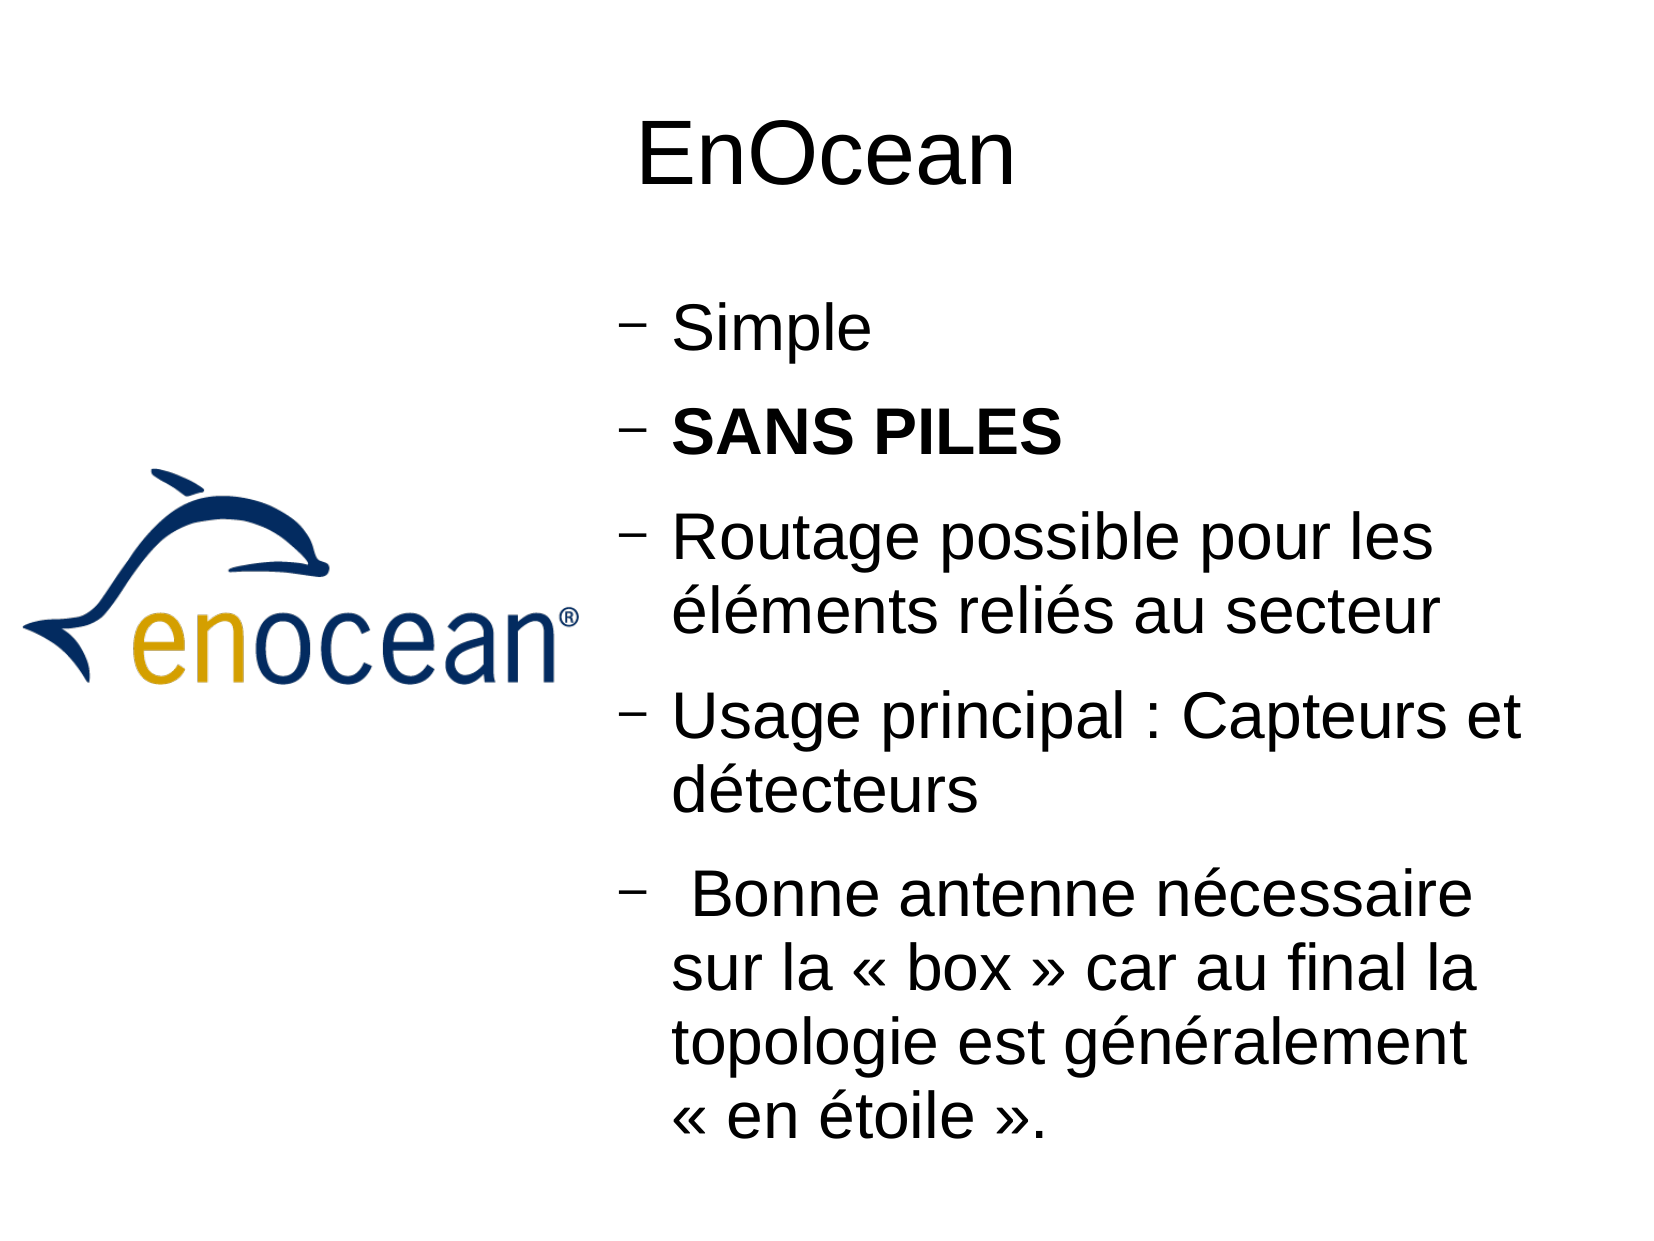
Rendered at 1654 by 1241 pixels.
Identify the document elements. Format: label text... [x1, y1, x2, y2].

picture [22, 468, 579, 686]
title EnOcean [82, 49, 1571, 257]
list Simple SANS PILES Routage possible pour les éléments reliés au secteur Usage principal : Capteurs et détecteurs Bonne antenne nécessaire sur la « box » car au final la topologie est généralement « en étoile ». [531, 290, 1560, 1158]
